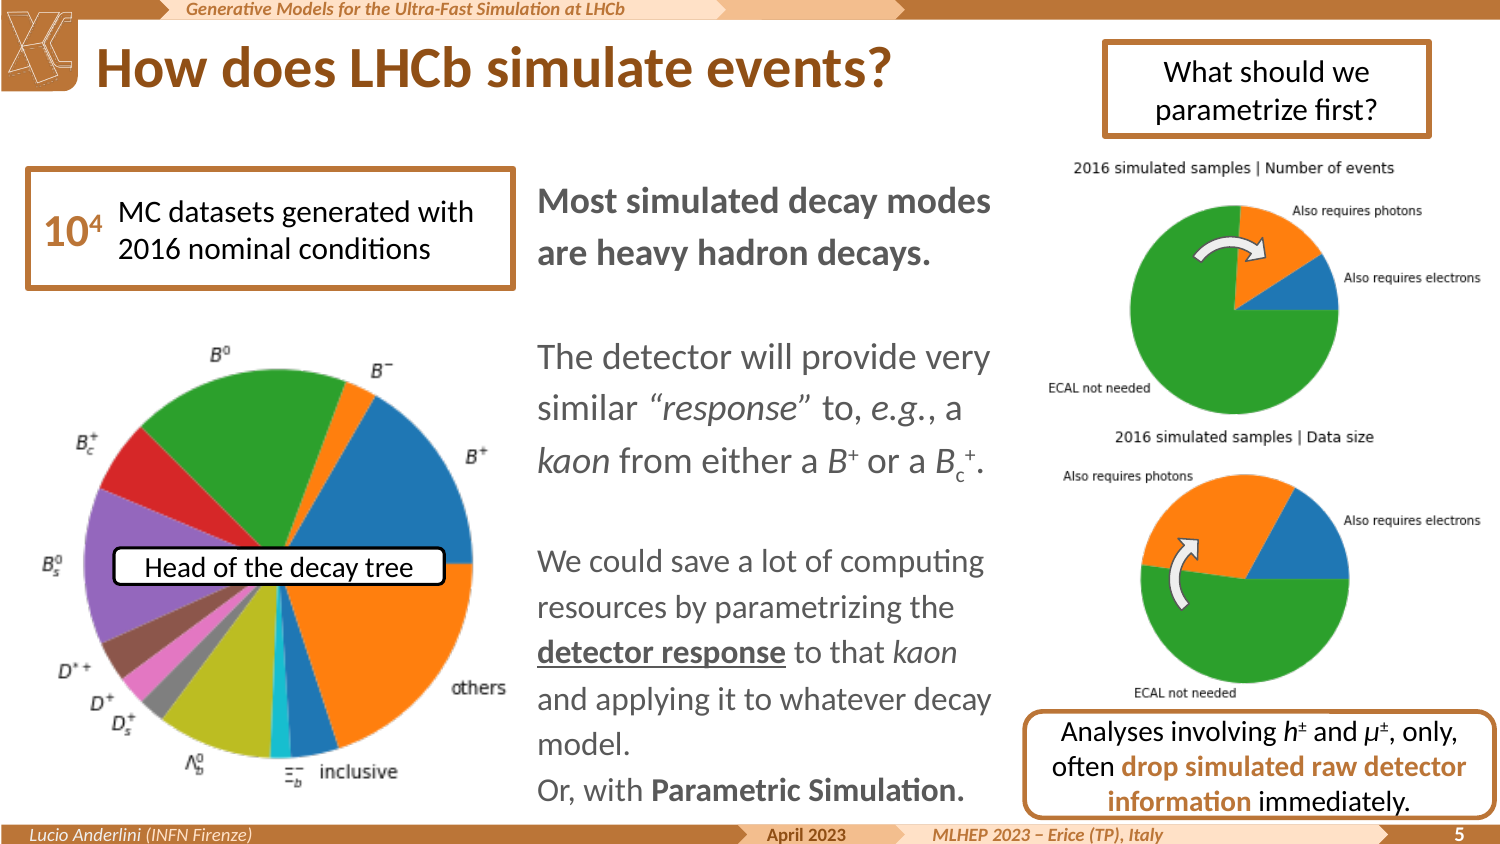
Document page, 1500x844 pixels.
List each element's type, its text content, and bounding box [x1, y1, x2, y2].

picture [23, 327, 534, 820]
text_box What should we parametrize first? [1104, 41, 1429, 136]
text_box [1193, 236, 1266, 263]
text_box MC datasets generated with 2016 nominal conditions [27, 168, 514, 289]
text_box Analyses involving h± and μ±, only, often drop simulated raw detector information immediately. [1024, 711, 1495, 818]
text_box [1169, 538, 1199, 611]
picture [1040, 153, 1489, 715]
title How does LHCb simulate events? [81, 14, 1020, 109]
slide_number <number> [1389, 818, 1480, 844]
list Most simulated decay modes are heavy hadron decays. The detector will provide very similar “response” to, e.g., a kaon from either a B+ or a Bc+. We could save a lot of computing resources by parametrizing the detector response to that kaon and applying it to whatever decay model. Or, with Parametric Simulation. [522, 154, 1020, 788]
text_box Head of the decay tree [113, 547, 445, 585]
text_box 104 [27, 185, 168, 271]
